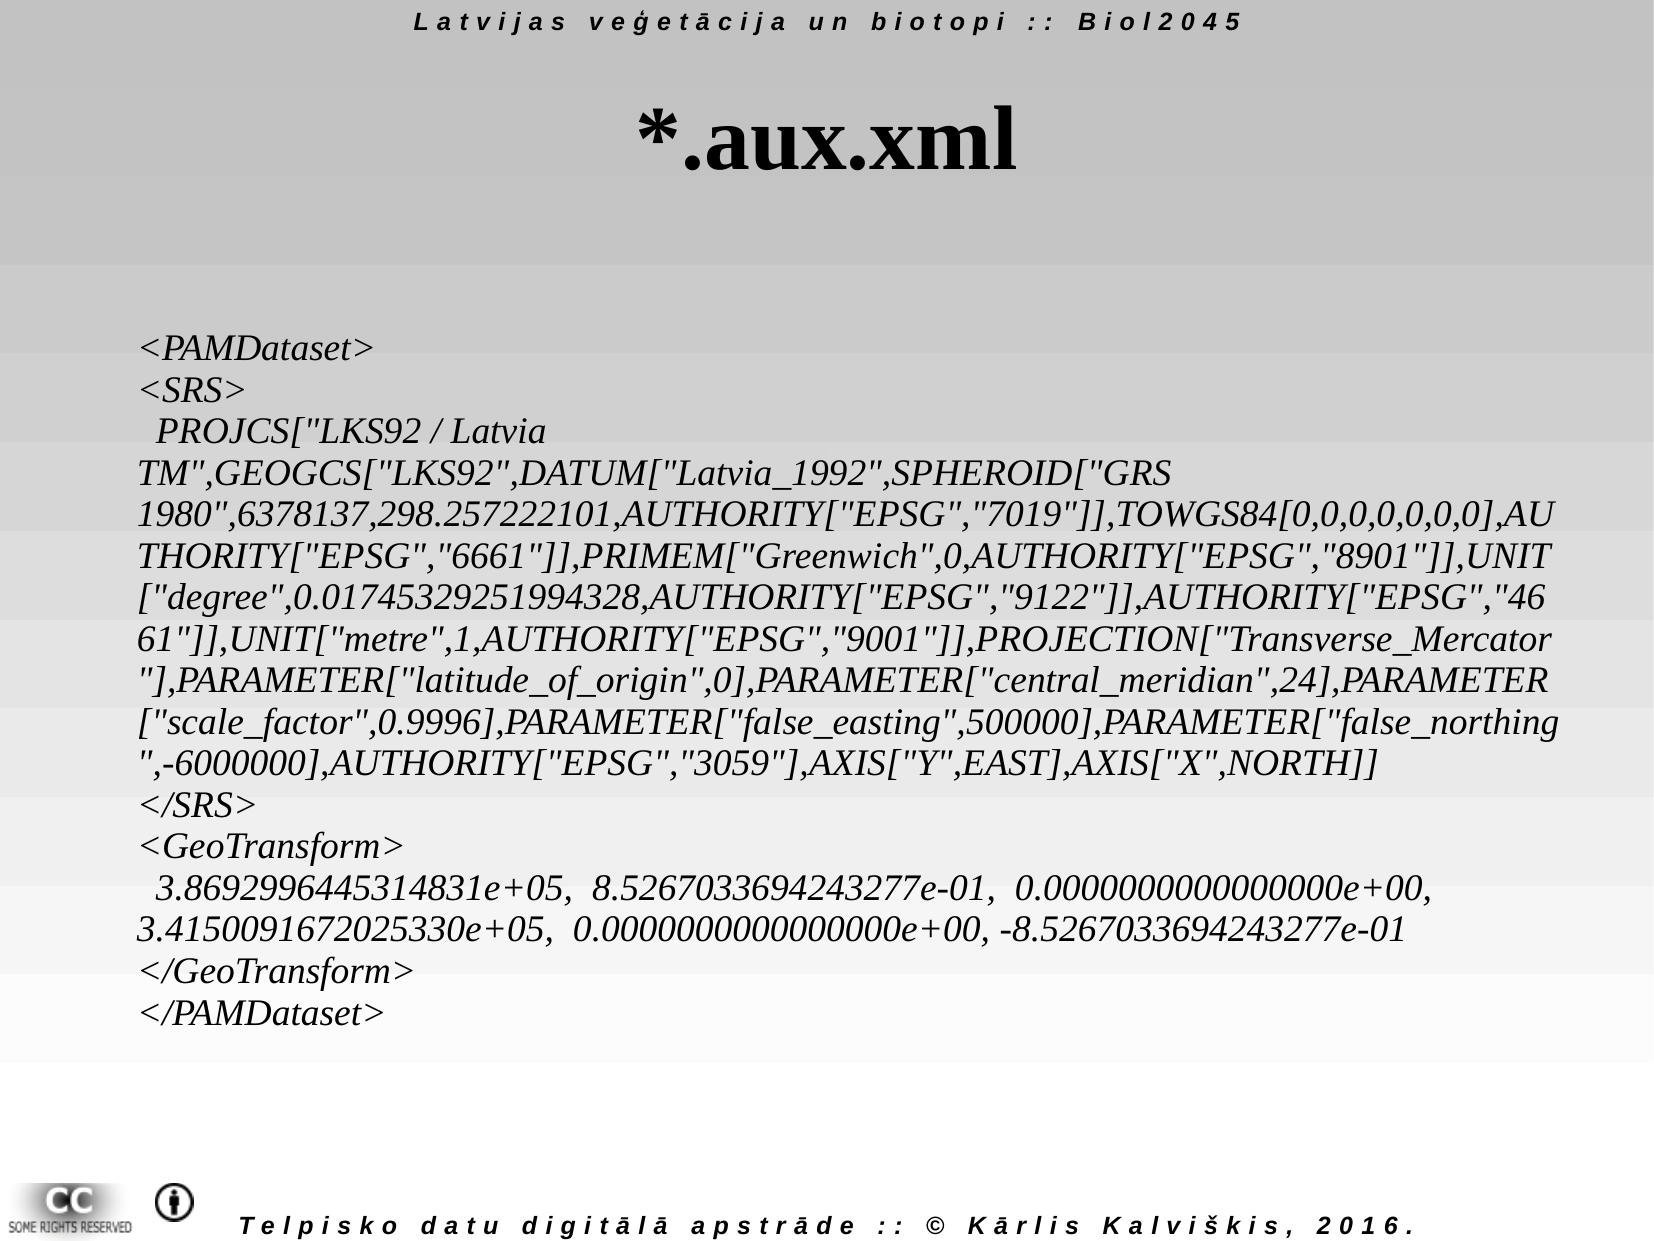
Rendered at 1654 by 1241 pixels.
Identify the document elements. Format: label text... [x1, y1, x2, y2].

picture [0, 0, 1654, 1241]
text_box <PAMDataset> <SRS> PROJCS["LKS92 / Latvia TM",GEOGCS["LKS92",DATUM["Latvia_1992",SPHEROID["GRS 1980",6378137,298.257222101,AUTHORITY["EPSG","7019"]],TOWGS84[0,0,0,0,0,0,0],AUTHORITY["EPSG","6661"]],PRIMEM["Greenwich",0,AUTHORITY["EPSG","8901"]],UNIT["degree",0.01745329251994328,AUTHORITY["EPSG","9122"]],AUTHORITY["EPSG","4661"]],UNIT["metre",1,AUTHORITY["EPSG","9001"]],PROJECTION["Transverse_Mercator"],PARAMETER["latitude_of_origin",0],PARAMETER["central_meridian",24],PARAMETER["scale_factor",0.9996],PARAMETER["false_easting",500000],PARAMETER["false_northing",-6000000],AUTHORITY["EPSG","3059"],AXIS["Y",EAST],AXIS["X",NORTH]] </SRS> <GeoTransform> 3.8692996445314831e+05, 8.5267033694243277e-01, 0.0000000000000000e+00, 3.4150091672025330e+05, 0.0000000000000000e+00, -8.5267033694243277e-01 </GeoTransform> </PAMDataset> [122, 319, 1578, 1041]
title *.aux.xml [29, 43, 1625, 234]
